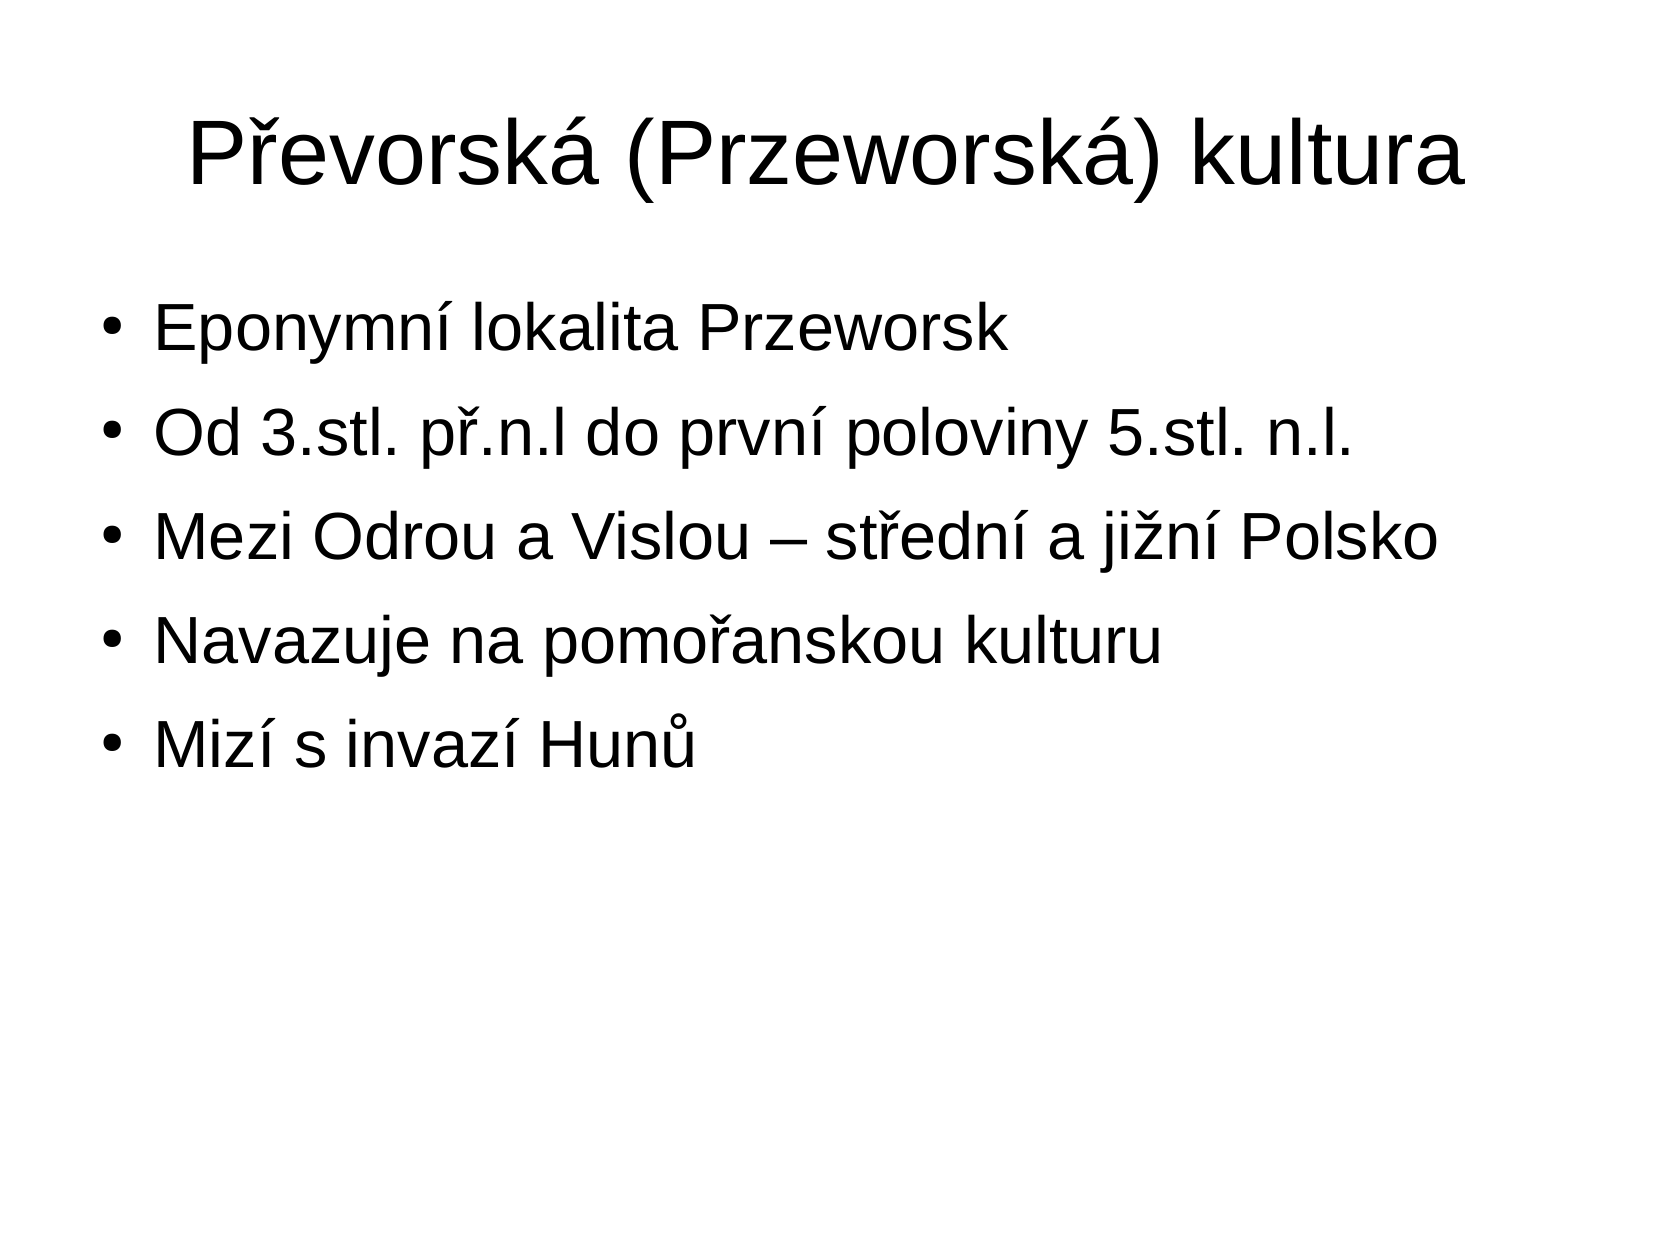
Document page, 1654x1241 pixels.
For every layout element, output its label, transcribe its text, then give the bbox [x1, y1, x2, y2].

title Převorská (Przeworská) kultura [82, 49, 1571, 257]
list Eponymní lokalita Przeworsk Od 3.stl. př.n.l do první poloviny 5.stl. n.l. Mezi Odrou a Vislou – střední a jižní Polsko Navazuje na pomořanskou kulturu Mizí s invazí Hunů [82, 290, 1571, 1109]
